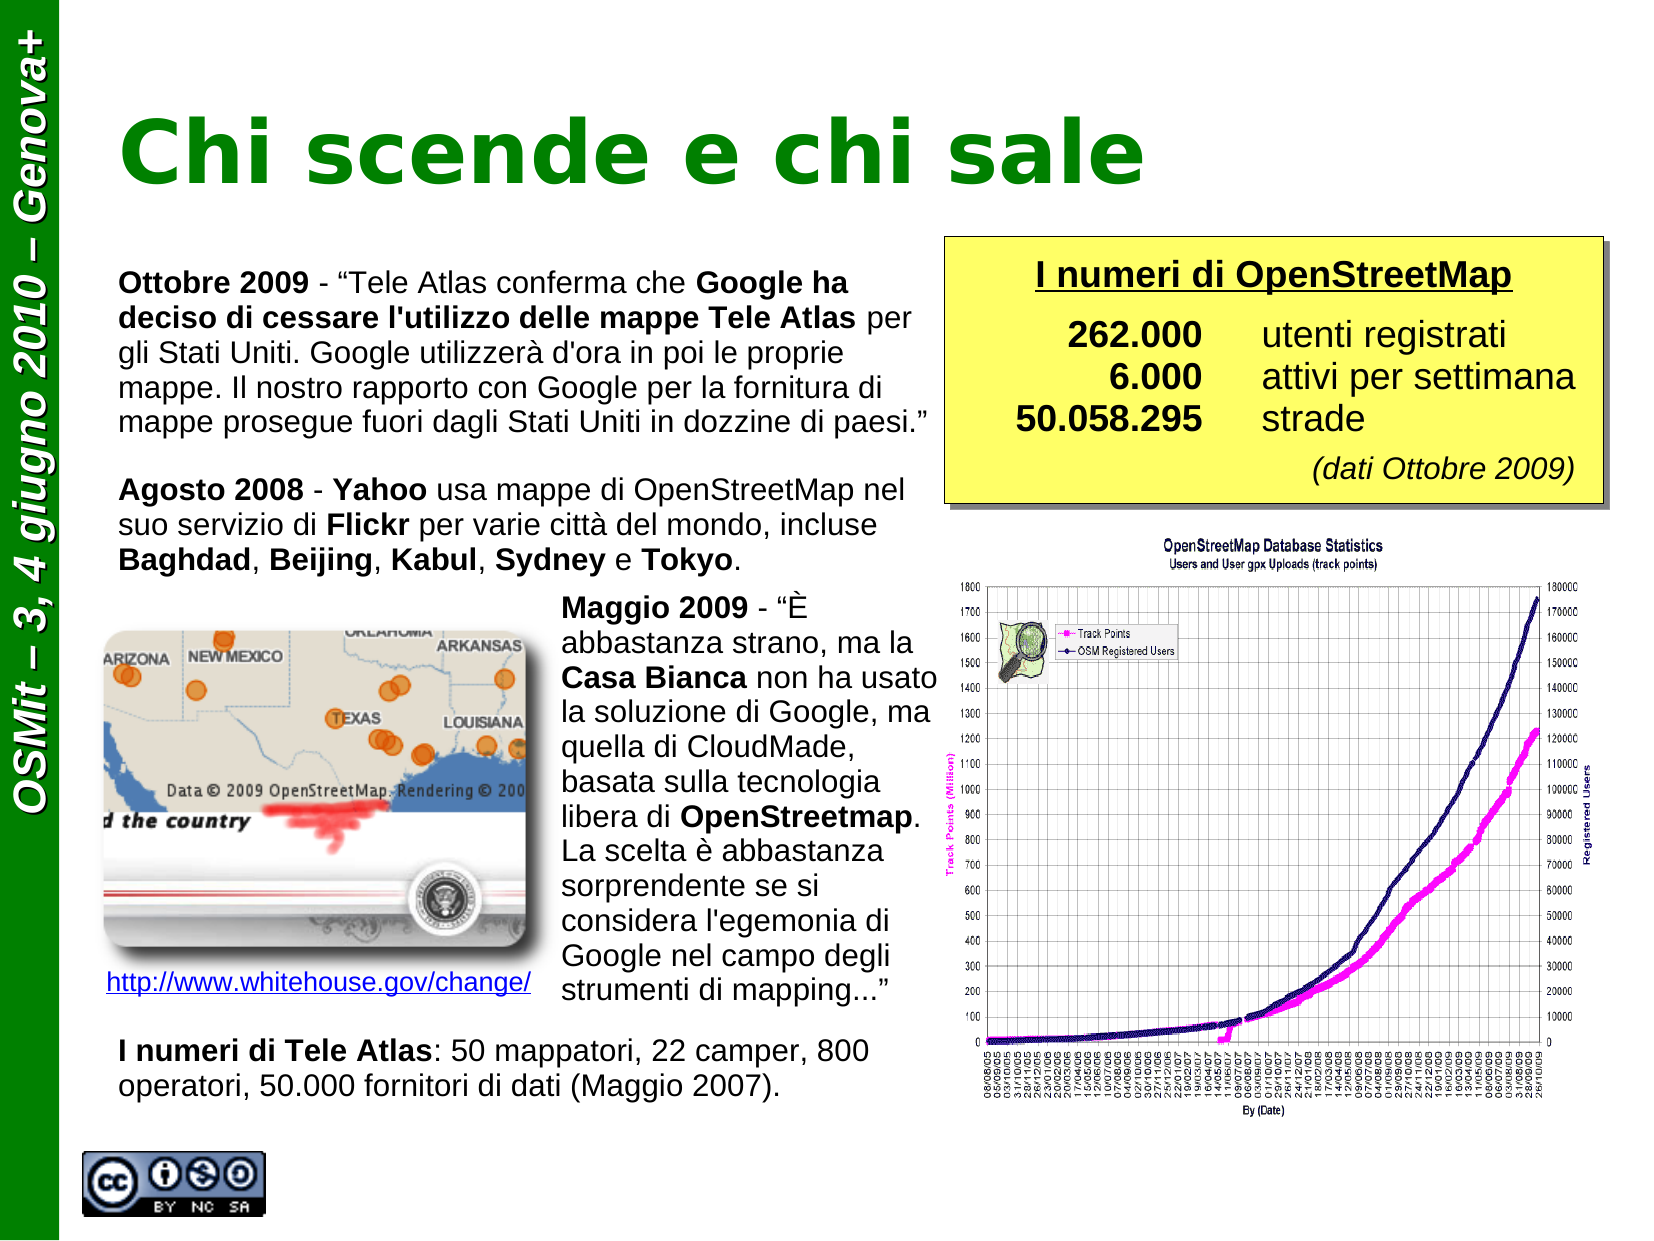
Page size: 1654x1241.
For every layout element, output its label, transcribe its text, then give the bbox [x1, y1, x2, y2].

picture [944, 531, 1595, 1123]
picture [93, 620, 562, 983]
list I numeri di Tele Atlas: 50 mappatori, 22 camper, 800 operatori, 50.000 fornitori di dati (Maggio 2007). [118, 1033, 944, 1103]
list http://www.whitehouse.gov/change/ [106, 966, 550, 997]
list Ottobre 2009 - “Tele Atlas conferma che Google ha deciso di cessare l'utilizzo delle mappe Tele Atlas per gli Stati Uniti. Google utilizzerà d'ora in poi le proprie mappe. Il nostro rapporto con Google per la fornitura di mappe prosegue fuori dagli Stati Uniti in dozzine di paesi.” [118, 265, 944, 440]
title Chi scende e chi sale [118, 56, 1536, 249]
list Agosto 2008 - Yahoo usa mappe di OpenStreetMap nel suo servizio di Flickr per varie città del mondo, incluse Baghdad, Beijing, Kabul, Sydney e Tokyo. [118, 472, 945, 577]
list Maggio 2009 - “È abbastanza strano, ma la Casa Bianca non ha usato la soluzione di Google, ma quella di CloudMade, basata sulla tecnologia libera di OpenStreetmap. La scelta è abbastanza sorprendente se si considera l'egemonia di Google nel campo degli strumenti di mapping...” [561, 590, 944, 1008]
picture [82, 1151, 266, 1217]
text_box I numeri di OpenStreetMap 262.000 utenti registrati 6.000 attivi per settimana 50.058.295 strade (dati Ottobre 2009) [944, 236, 1604, 504]
